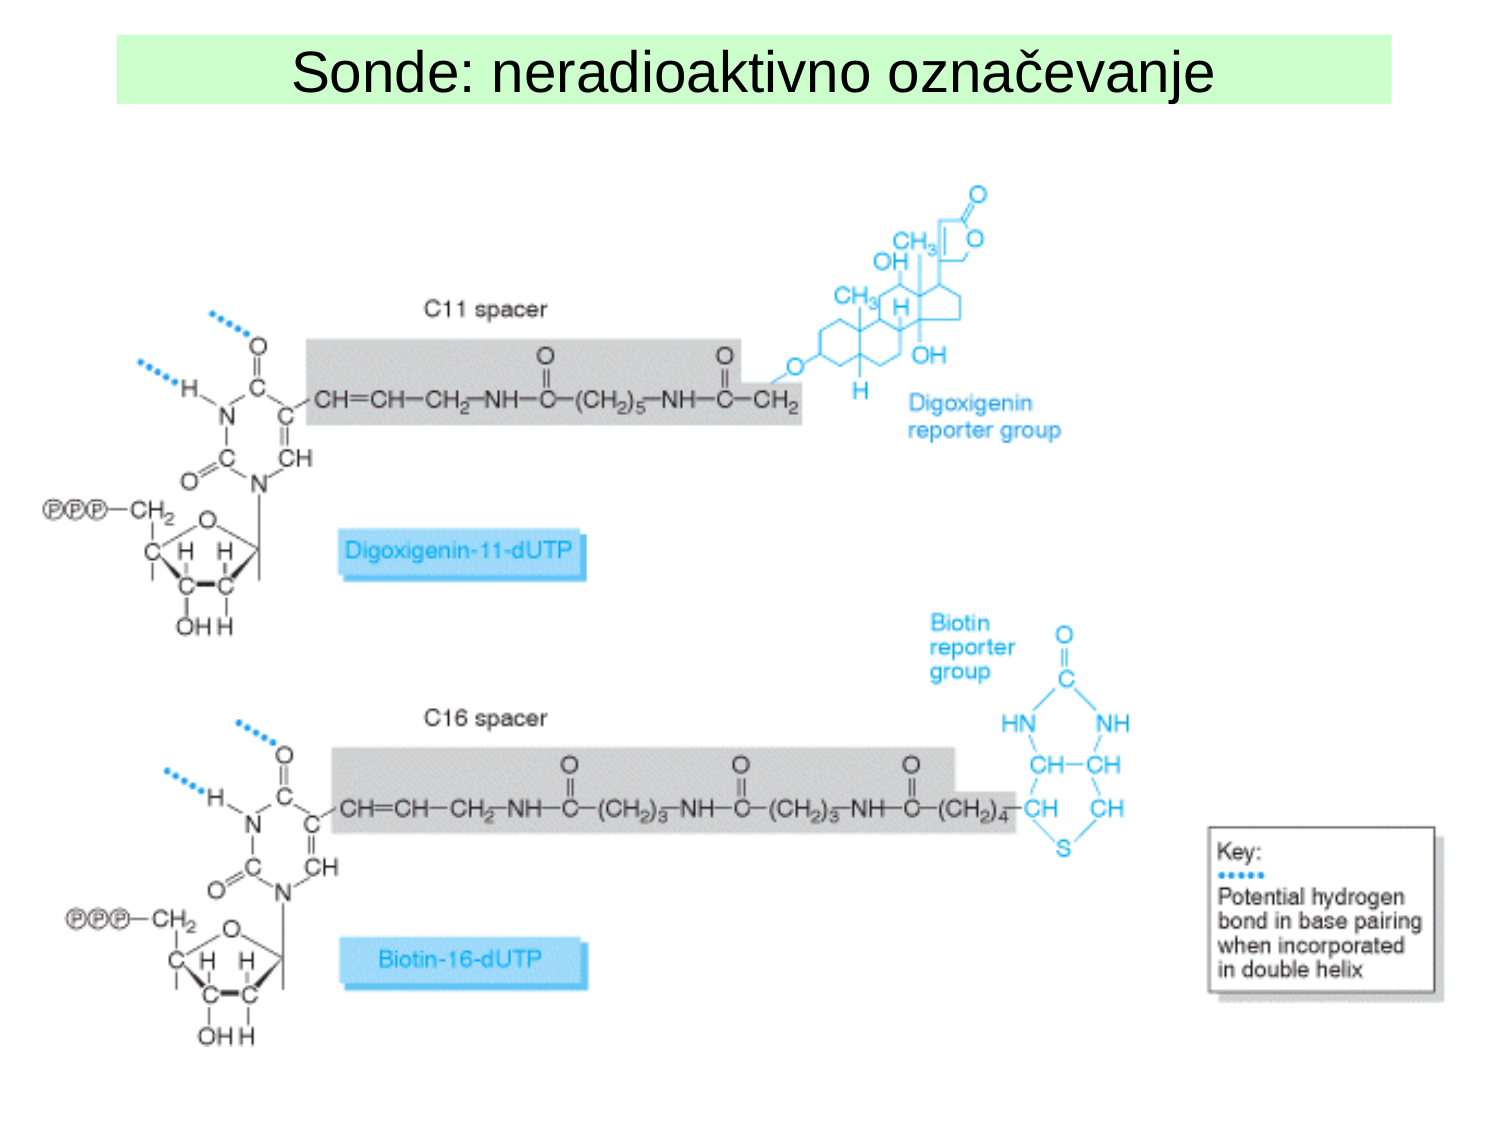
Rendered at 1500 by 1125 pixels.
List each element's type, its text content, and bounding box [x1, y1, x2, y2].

picture [41, 184, 1447, 1047]
text_box Sonde: neradioaktivno označevanje [116, 34, 1392, 104]
